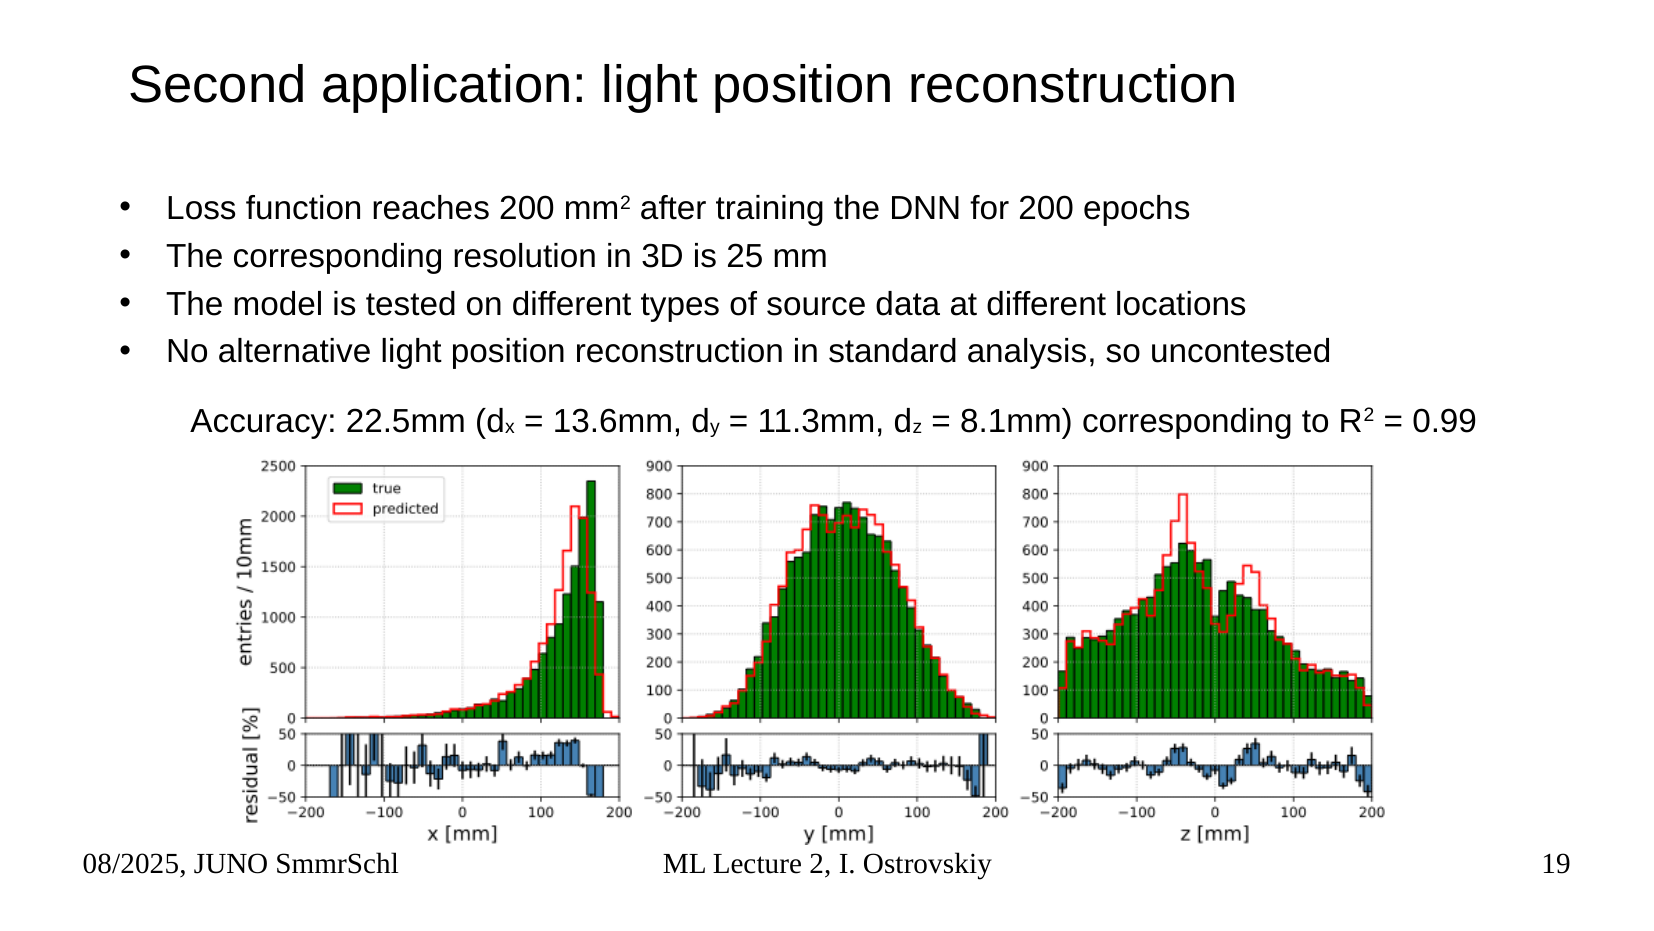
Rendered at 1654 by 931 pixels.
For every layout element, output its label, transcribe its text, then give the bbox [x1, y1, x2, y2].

text_box Accuracy: 22.5mm (dx = 13.6mm, dy = 11.3mm, dz = 8.1mm) corresponding to R2 = 0.99 [184, 392, 1483, 445]
picture [234, 446, 1432, 846]
title Second application: light position reconstruction [113, 49, 1540, 230]
text_box Loss function reaches 200 mm2 after training the DNN for 200 epochs The corresponding resolution in 3D is 25 mm The model is tested on different types of source data at different locations No alternative light position reconstruction in standard analysis, so uncontested [113, 230, 1540, 376]
